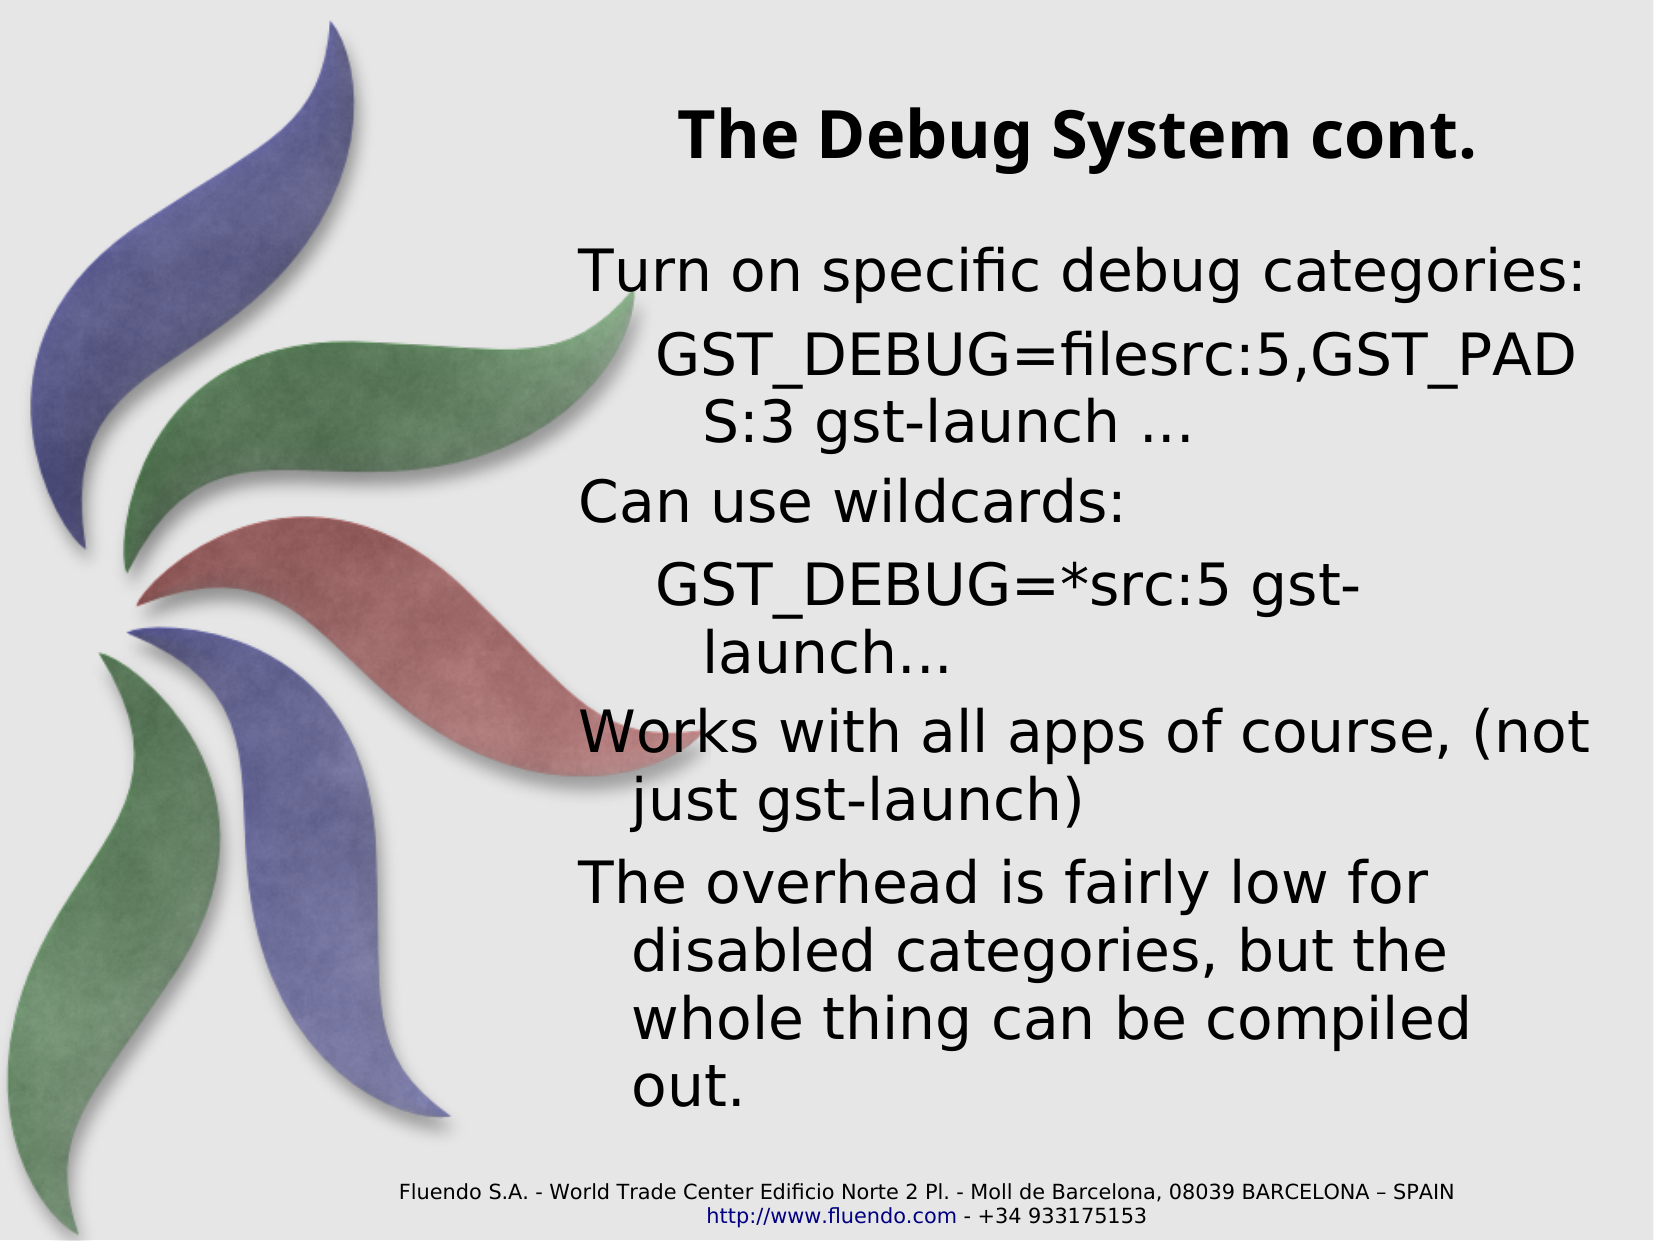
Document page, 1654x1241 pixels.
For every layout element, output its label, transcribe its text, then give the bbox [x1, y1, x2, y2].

picture [0, 0, 711, 1241]
title The Debug System cont. [561, 59, 1595, 203]
list Turn on specific debug categories: GST_DEBUG=filesrc:5,GST_PADS:3 gst-launch ... Can use wildcards: GST_DEBUG=*src:5 gst-launch... Works with all apps of course, (not just gst-launch) The overhead is fairly low for disabled categories, but the whole thing can be compiled out. [561, 203, 1595, 1155]
